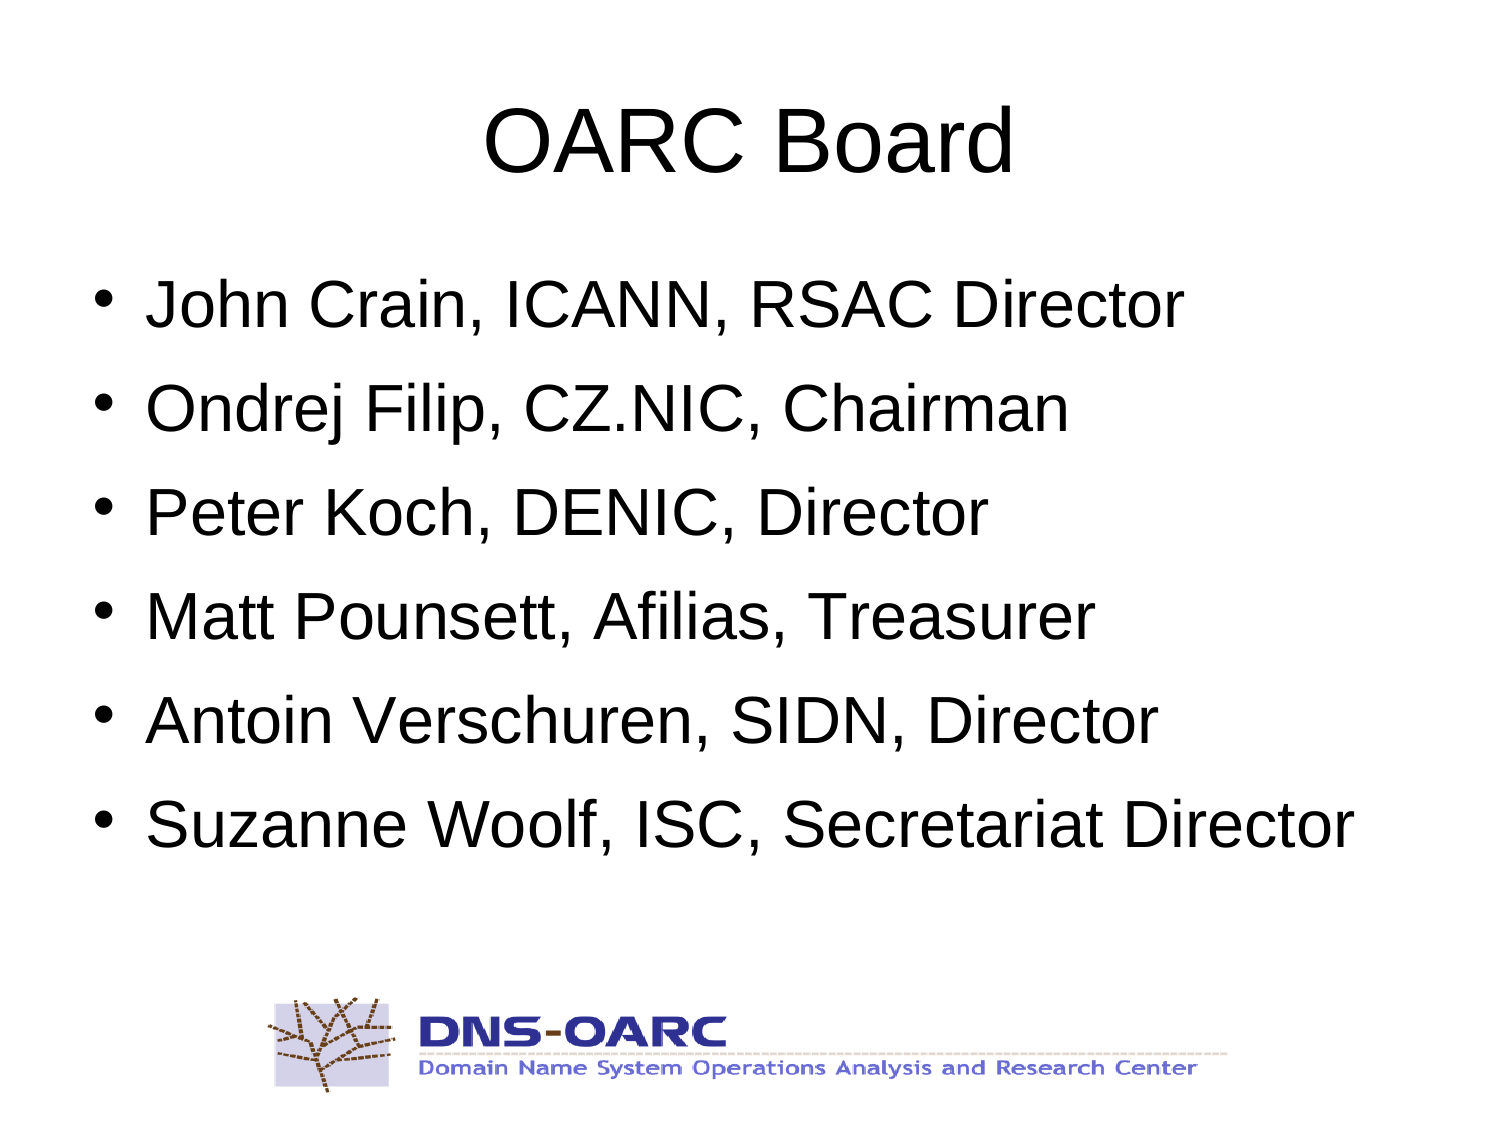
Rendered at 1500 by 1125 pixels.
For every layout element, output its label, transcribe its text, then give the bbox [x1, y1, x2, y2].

list John Crain, ICANN, RSAC Director Ondrej Filip, CZ.NIC, Chairman Peter Koch, DENIC, Director Matt Pounsett, Afilias, Treasurer Antoin Verschuren, SIDN, Director Suzanne Woolf, ISC, Secretariat Director [75, 263, 1426, 916]
title OARC Board [75, 44, 1426, 233]
picture [214, 991, 1259, 1099]
